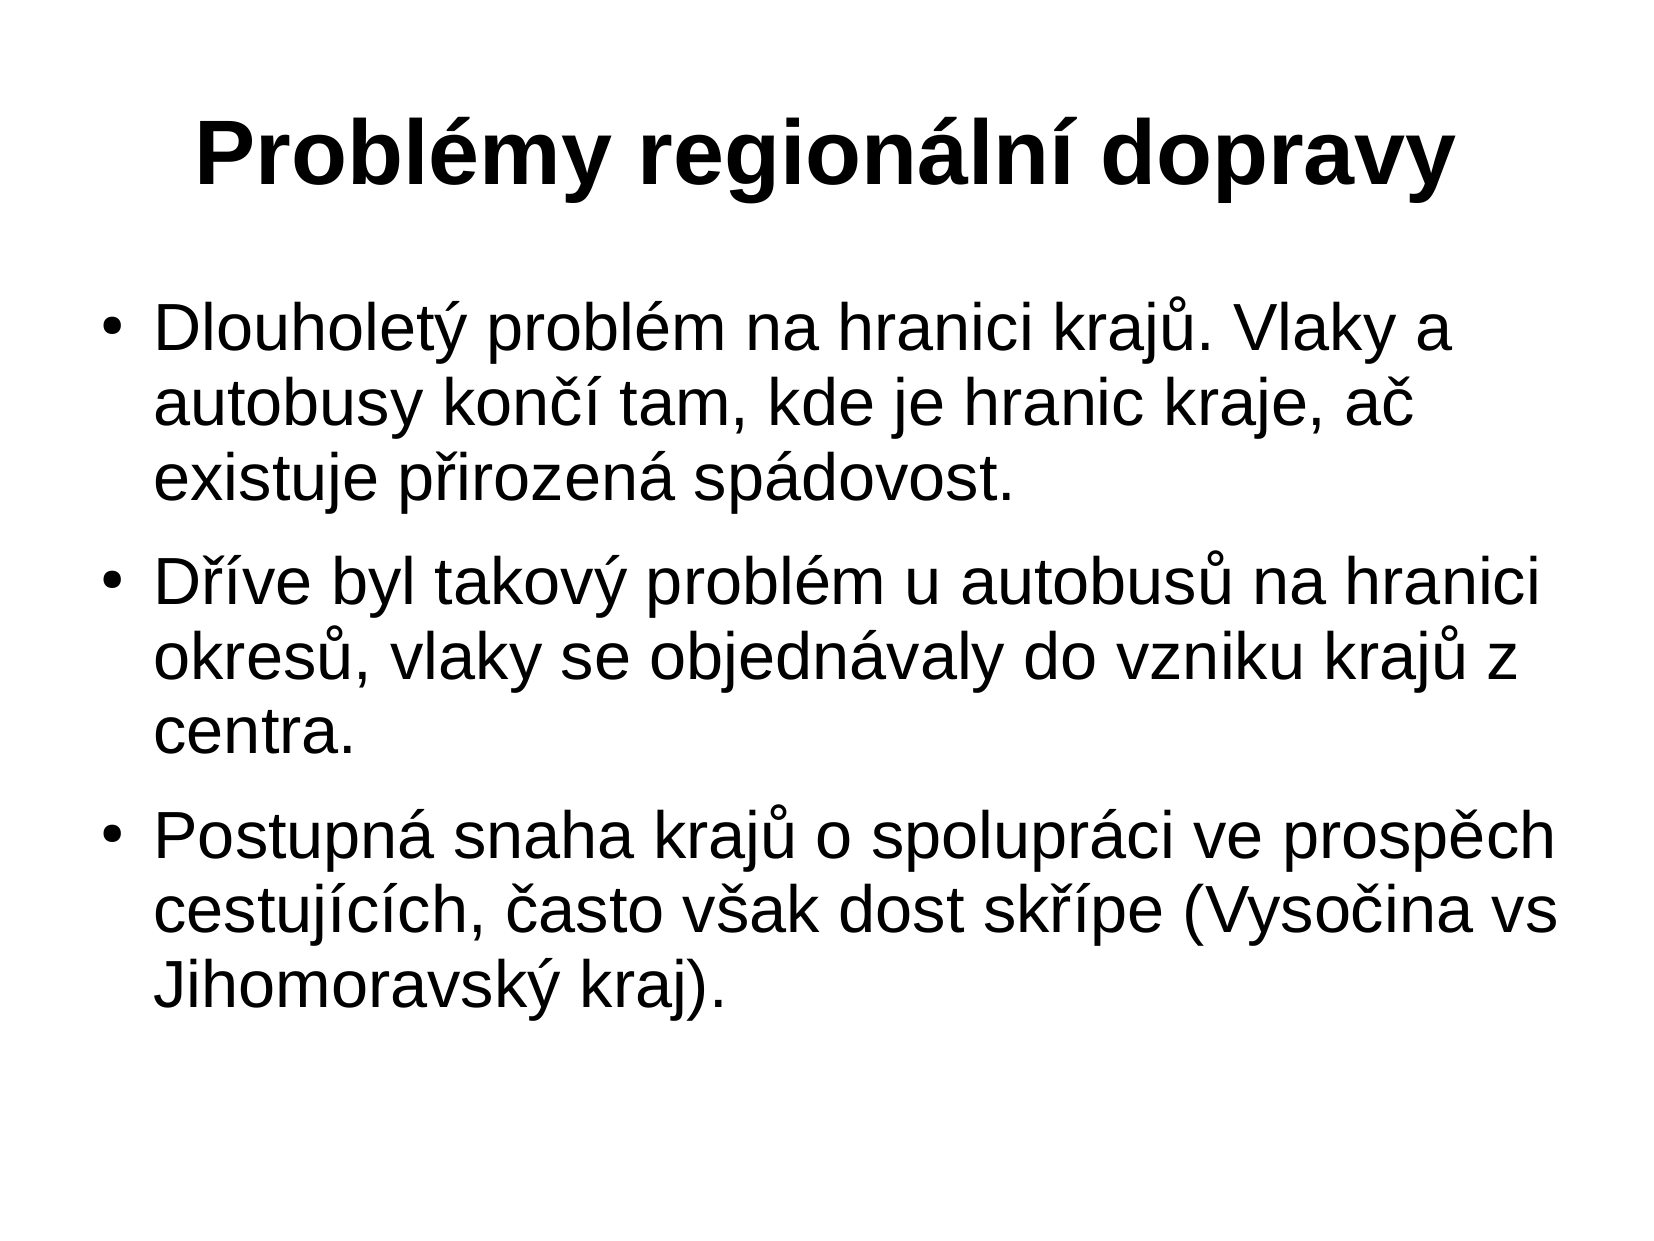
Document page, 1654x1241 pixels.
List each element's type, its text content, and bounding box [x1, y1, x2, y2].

title Problémy regionální dopravy [82, 49, 1571, 257]
list Dlouholetý problém na hranici krajů. Vlaky a autobusy končí tam, kde je hranic kraje, ač existuje přirozená spádovost. Dříve byl takový problém u autobusů na hranici okresů, vlaky se objednávaly do vzniku krajů z centra. Postupná snaha krajů o spolupráci ve prospěch cestujících, často však dost skřípe (Vysočina vs Jihomoravský kraj). [82, 290, 1571, 1109]
